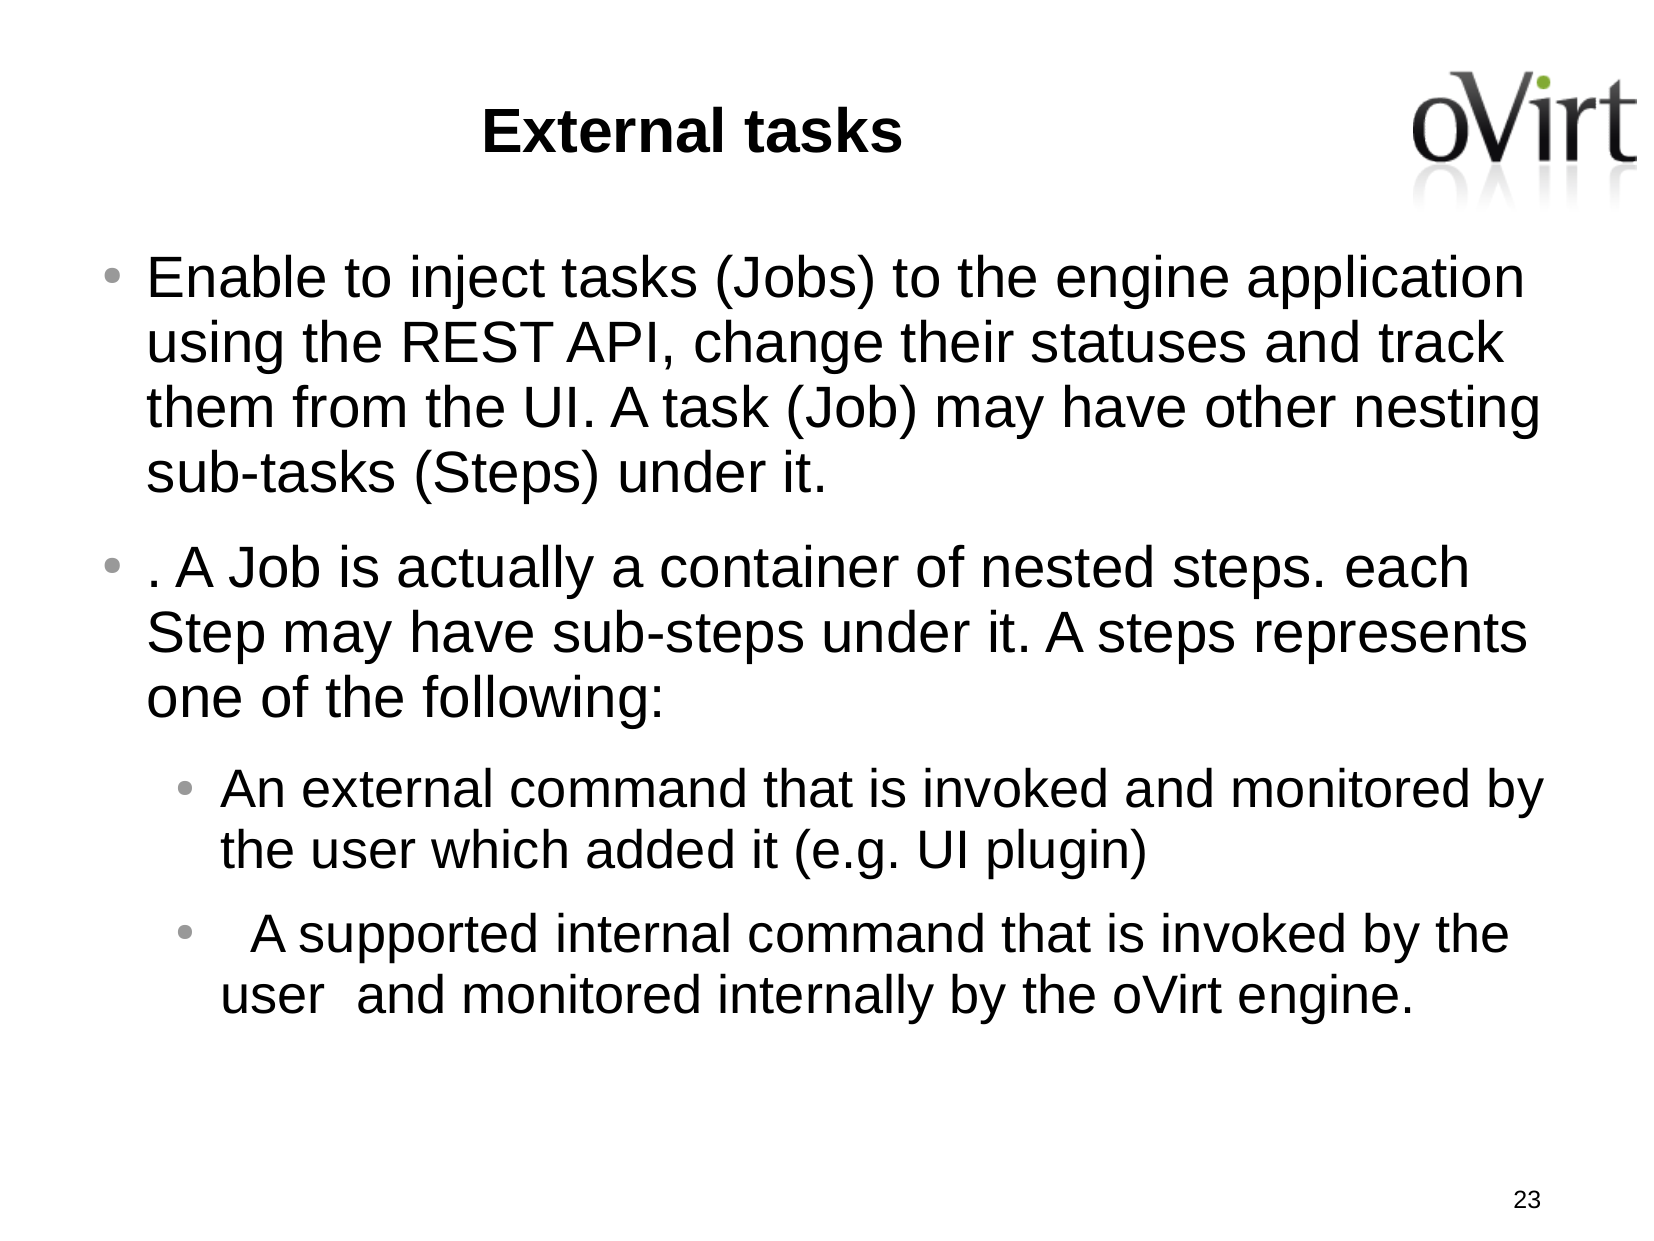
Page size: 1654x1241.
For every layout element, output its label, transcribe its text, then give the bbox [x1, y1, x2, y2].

list Enable to inject tasks (Jobs) to the engine application using the REST API, change their statuses and track them from the UI. A task (Job) may have other nesting sub-tasks (Steps) under it. . A Job is actually a container of nested steps. each Step may have sub-steps under it. A steps represents one of the following: An external command that is invoked and monitored by the user which added it (e.g. UI plugin) A supported internal command that is invoked by the user and monitored internally by the oVirt engine. [86, 244, 1576, 1039]
picture [1413, 63, 1637, 212]
title External tasks [82, 37, 1303, 226]
